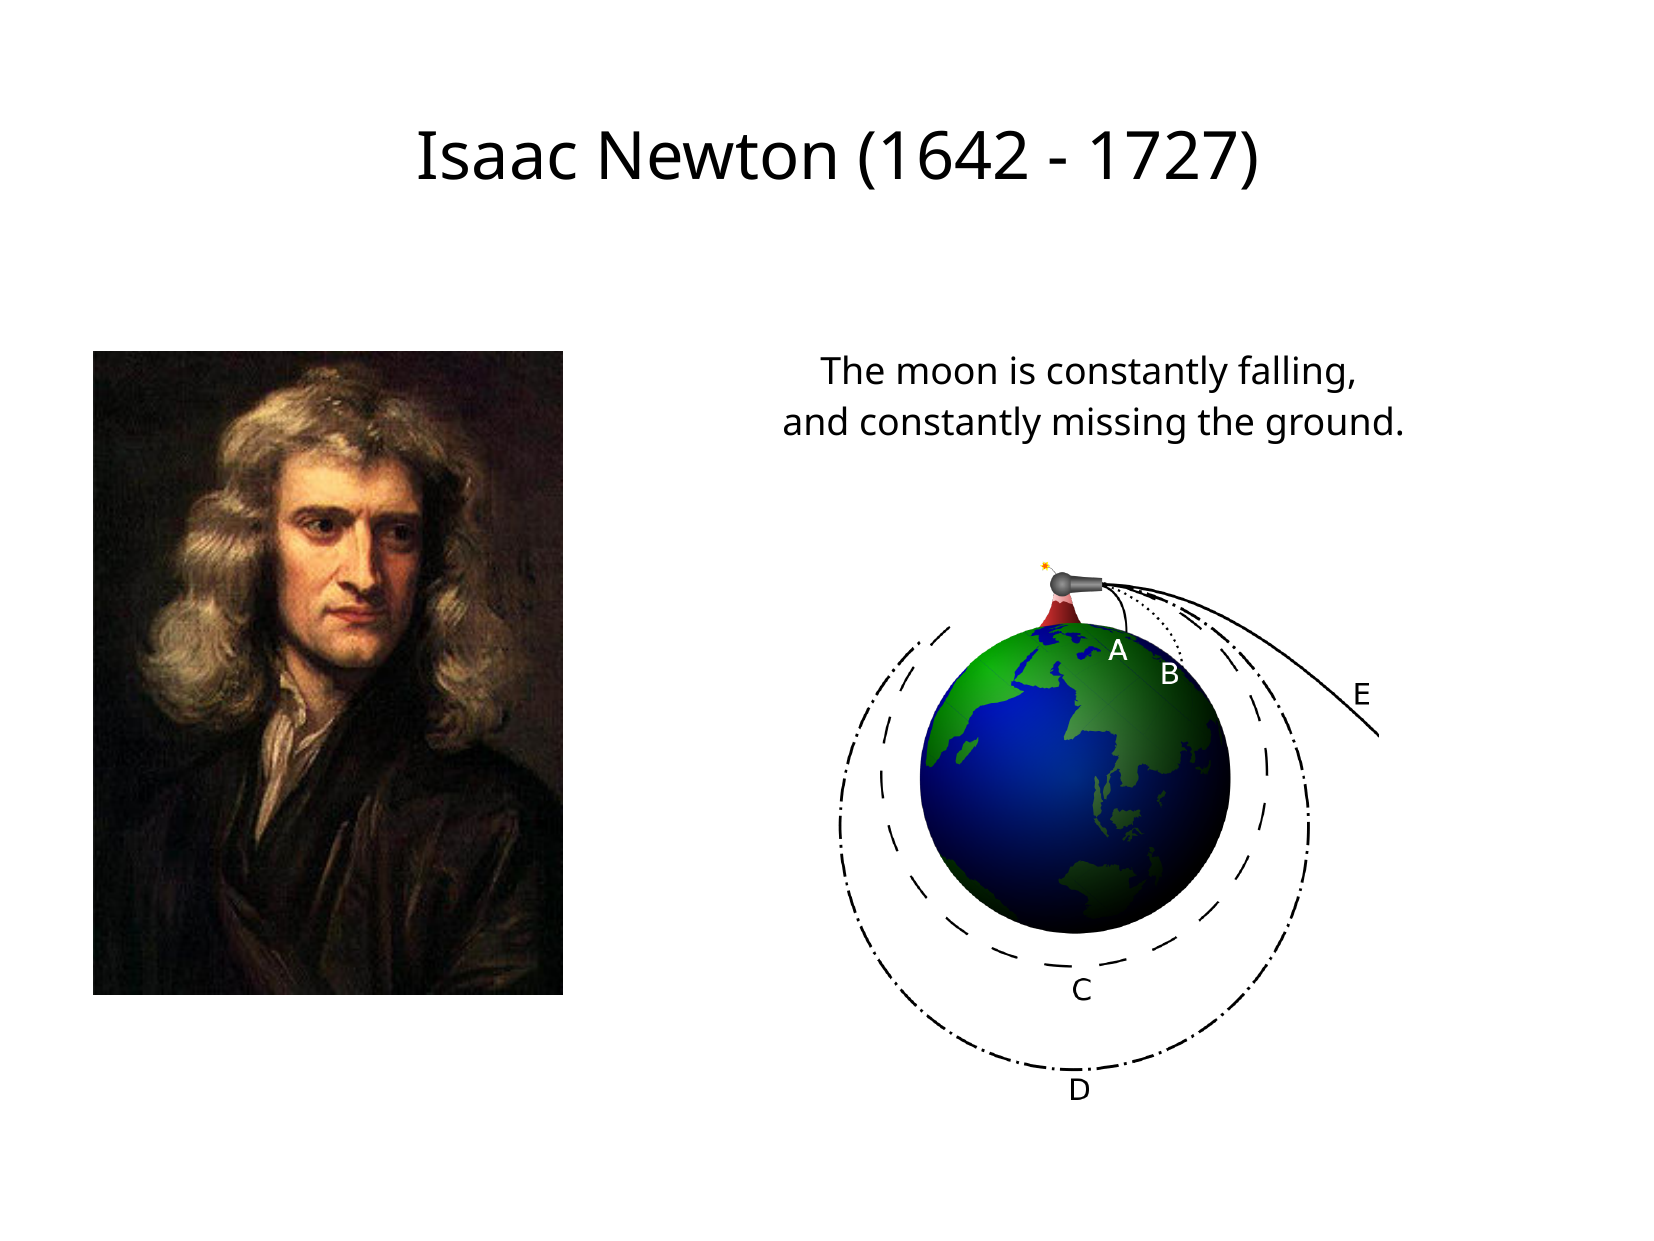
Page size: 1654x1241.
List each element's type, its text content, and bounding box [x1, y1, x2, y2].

text_box The moon is constantly falling, and constantly missing the ground. [767, 336, 1400, 457]
title Isaac Newton (1642 - 1727) [82, 49, 1571, 257]
picture [787, 534, 1379, 1126]
picture [93, 351, 563, 995]
